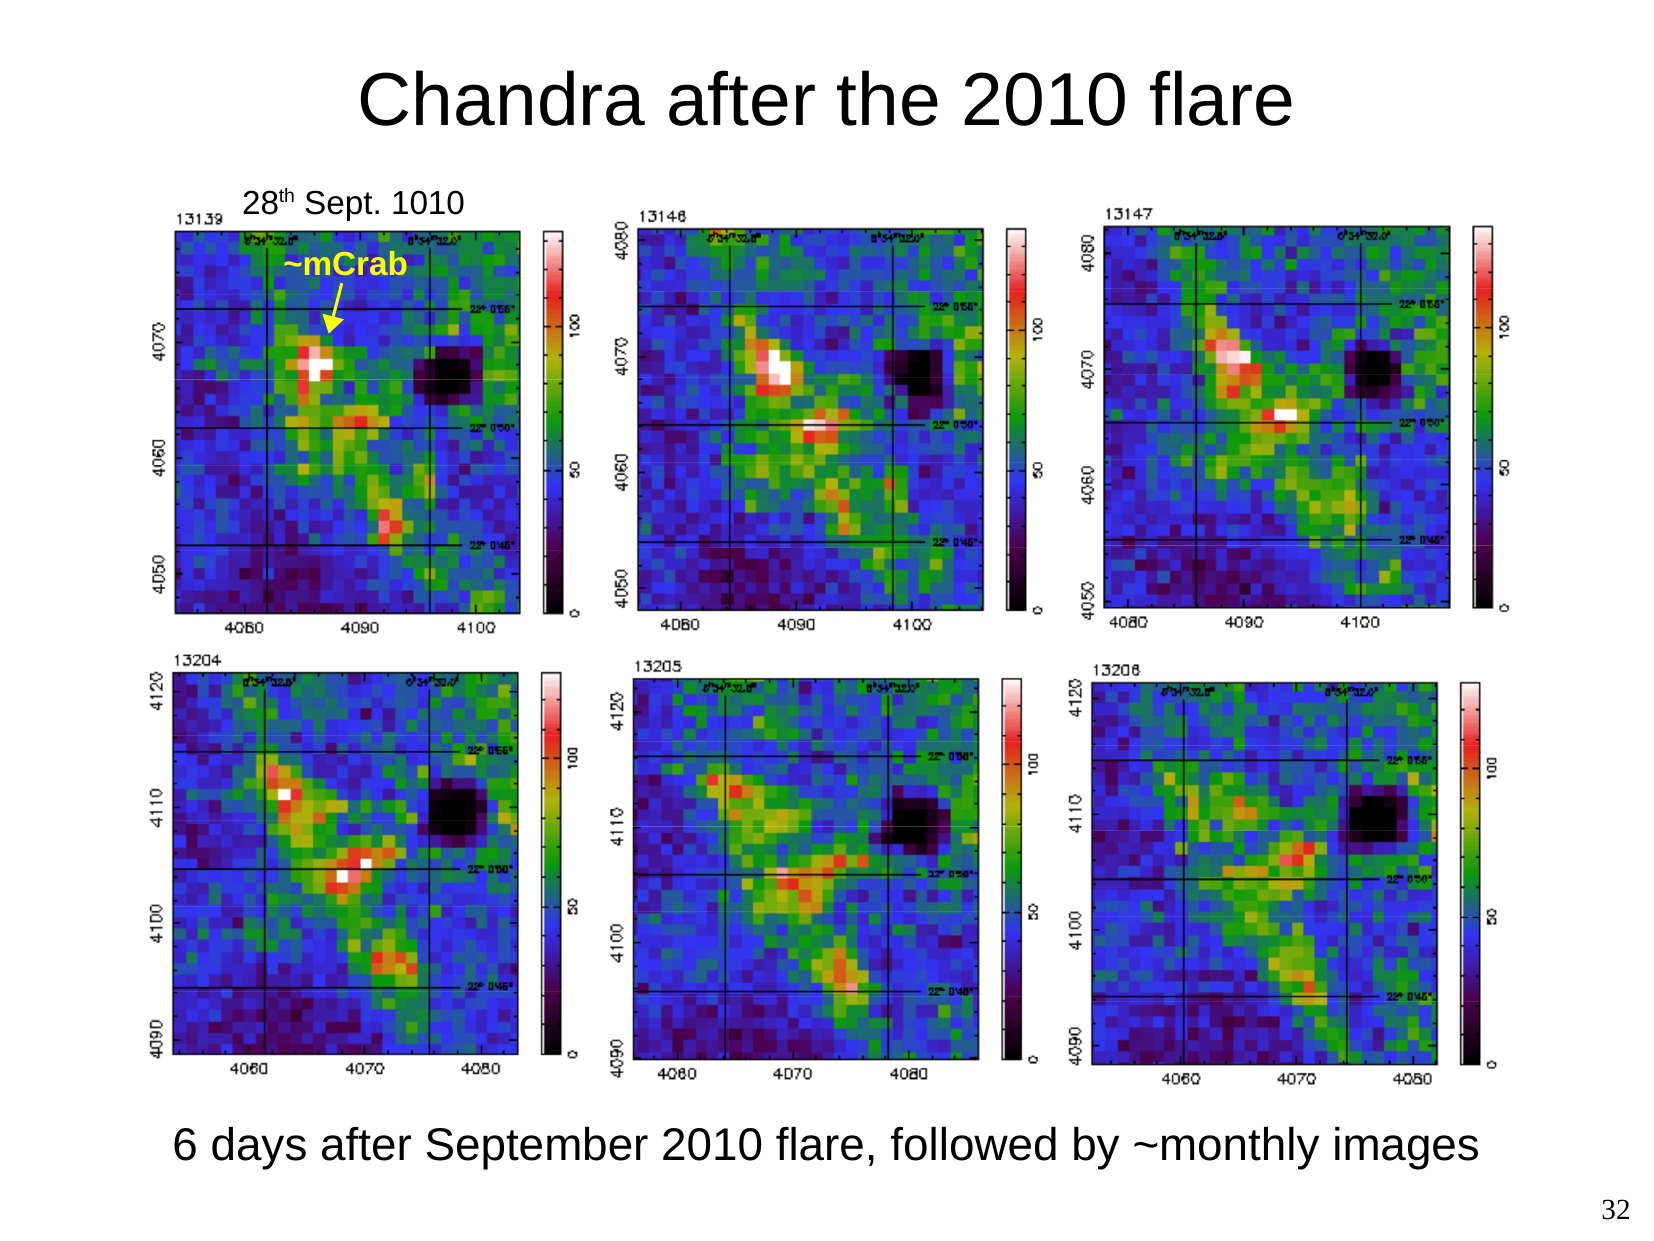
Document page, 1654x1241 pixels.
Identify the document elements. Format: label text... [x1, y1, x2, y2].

text_box 28th Sept. 1010 [227, 176, 481, 230]
picture [599, 656, 1051, 1088]
title Chandra after the 2010 flare [82, 49, 1571, 151]
text_box 6 days after September 2010 flare, followed by ~monthly images [157, 1111, 1496, 1178]
picture [139, 646, 595, 1080]
picture [142, 205, 590, 637]
text_box ~mCrab [268, 237, 423, 316]
picture [603, 204, 1055, 634]
picture [1069, 202, 1521, 633]
picture [1059, 658, 1509, 1090]
